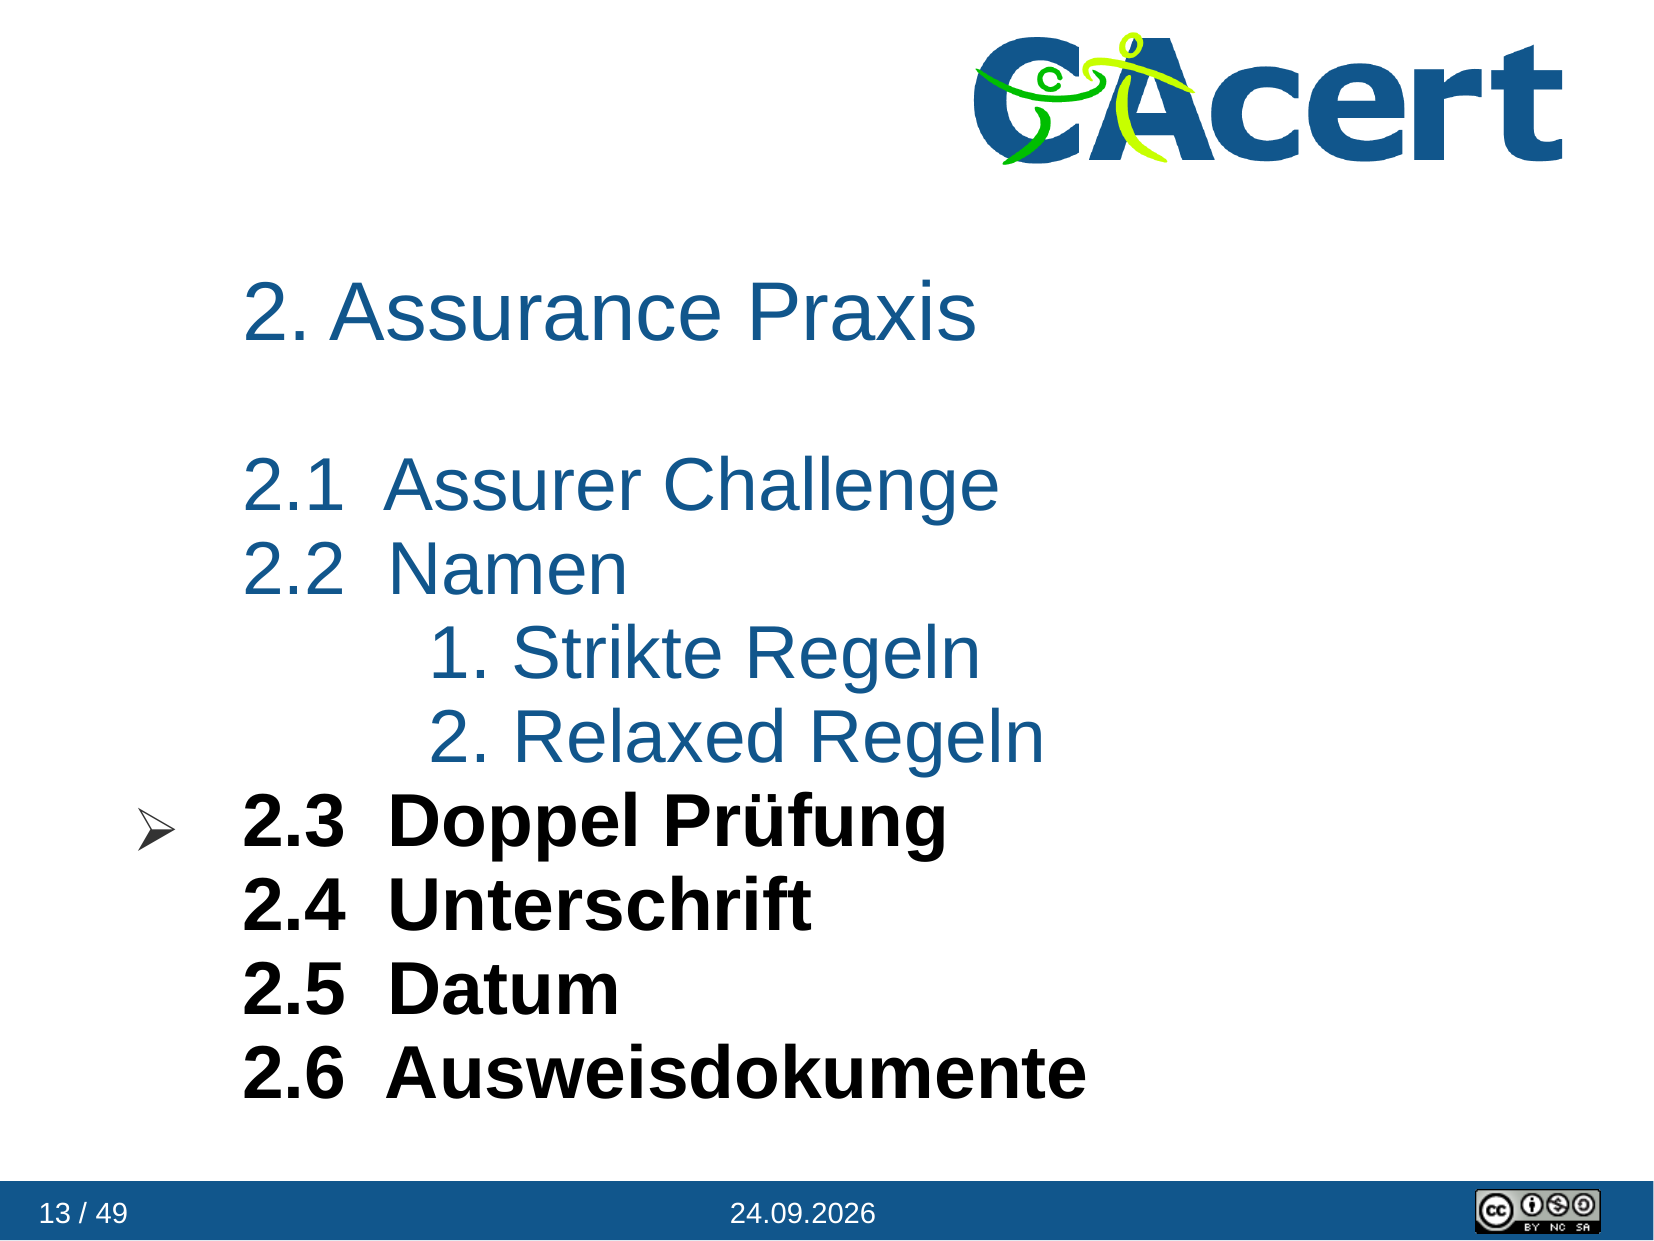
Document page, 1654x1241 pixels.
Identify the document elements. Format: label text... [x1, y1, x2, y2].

picture [1475, 1189, 1601, 1234]
picture [972, 30, 1564, 166]
subtitle 2. Assurance Praxis 2.1 Assurer Challenge 2.2 Namen 1. Strikte Regeln 2. Relaxed Regeln 2.3 Doppel Prüfung 2.4 Unterschrift 2.5 Datum 2.6 Ausweisdokumente [242, 265, 1565, 1115]
text_box [118, 265, 237, 887]
